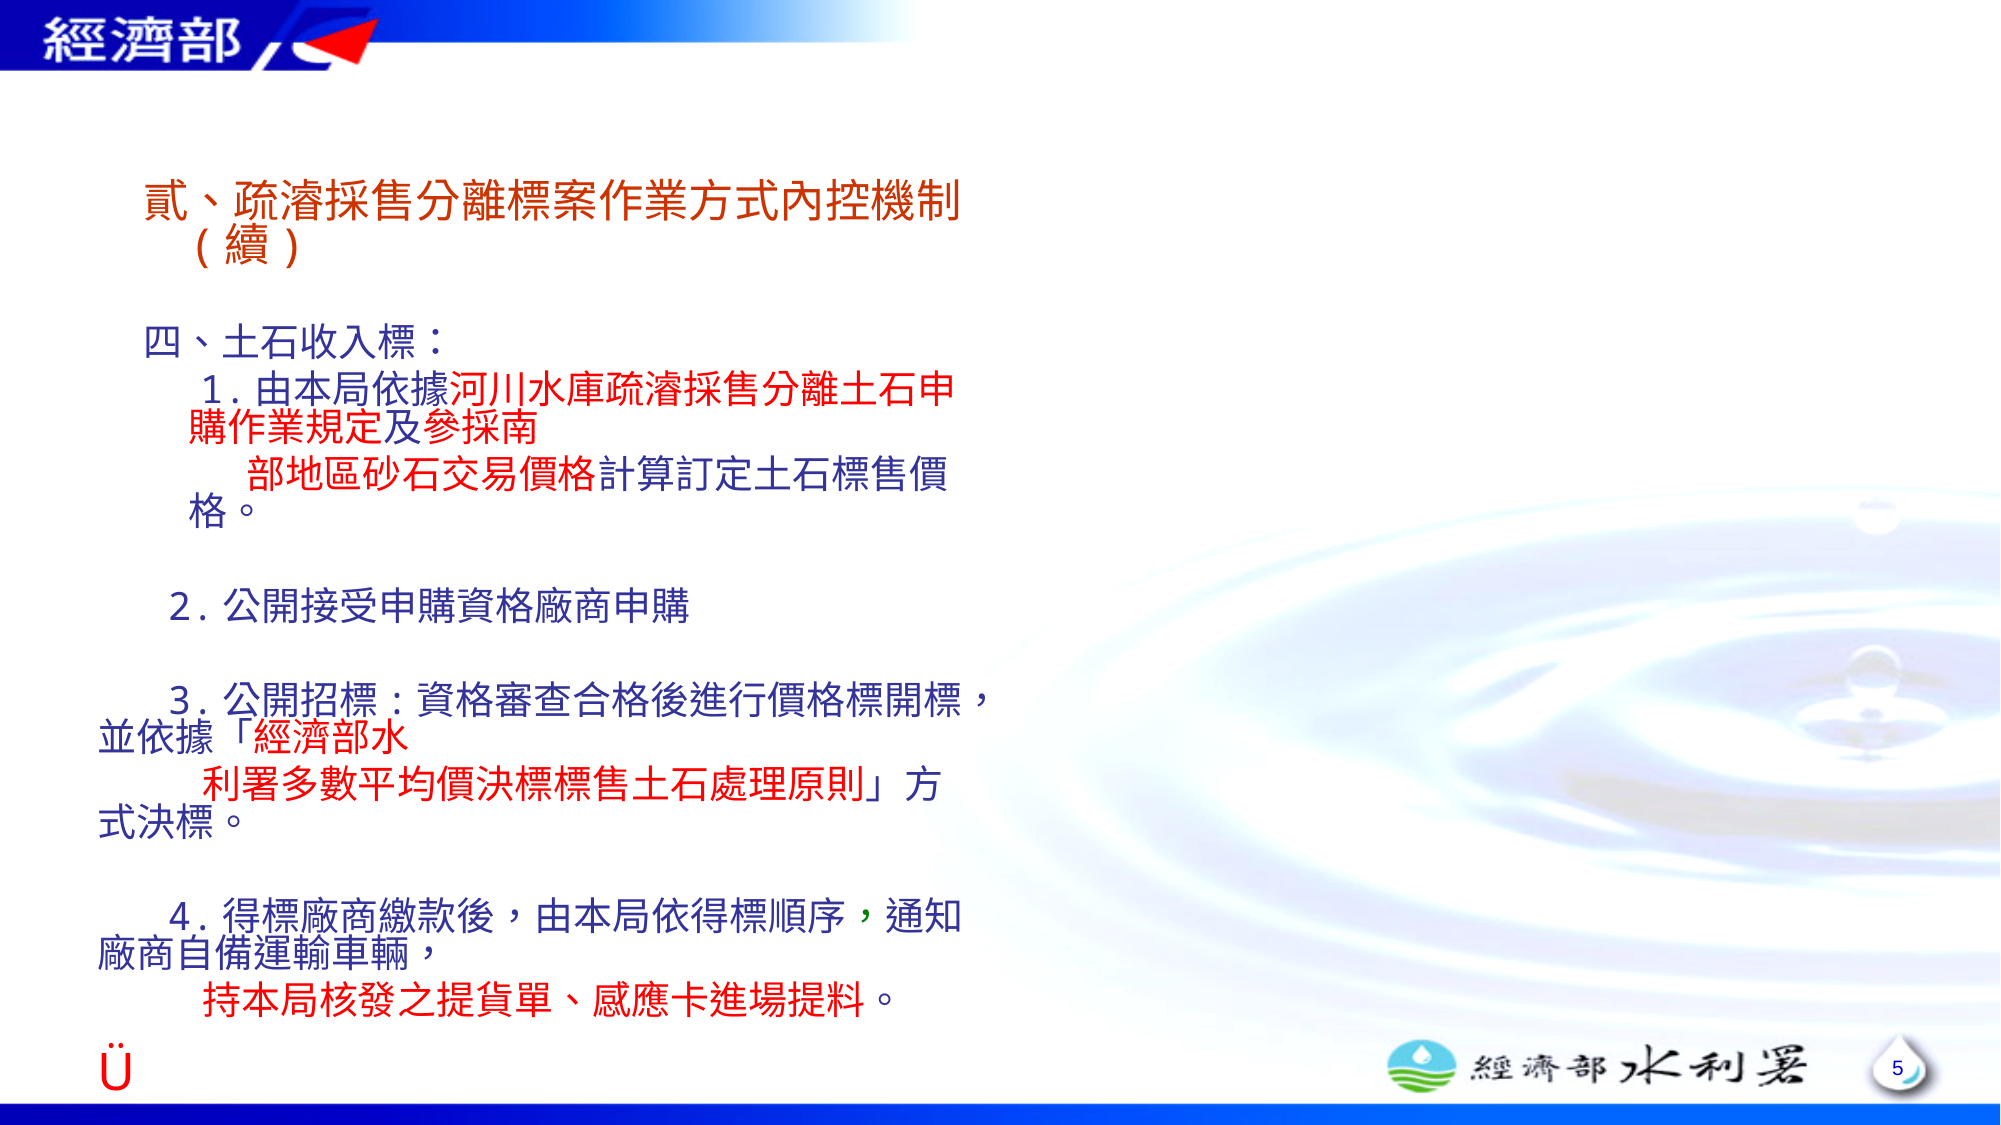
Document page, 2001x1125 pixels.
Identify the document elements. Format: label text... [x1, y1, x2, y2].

list 貳、疏濬採售分離標案作業方式內控機制(續) 四、土石收入標： 1.由本局依據河川水庫疏濬採售分離土石申購作業規定及參採南 部地區砂石交易價格計算訂定土石標售價格。 2.公開接受申購資格廠商申購 3.公開招標:資格審查合格後進行價格標開標，並依據「經濟部水 利署多數平均價決標標售土石處理原則」方式決標。 4.得標廠商繳款後，由本局依得標順序，通知廠商自備運輸車輛， 持本局核發之提貨單、感應卡進場提料。 [94, 148, 1615, 1032]
